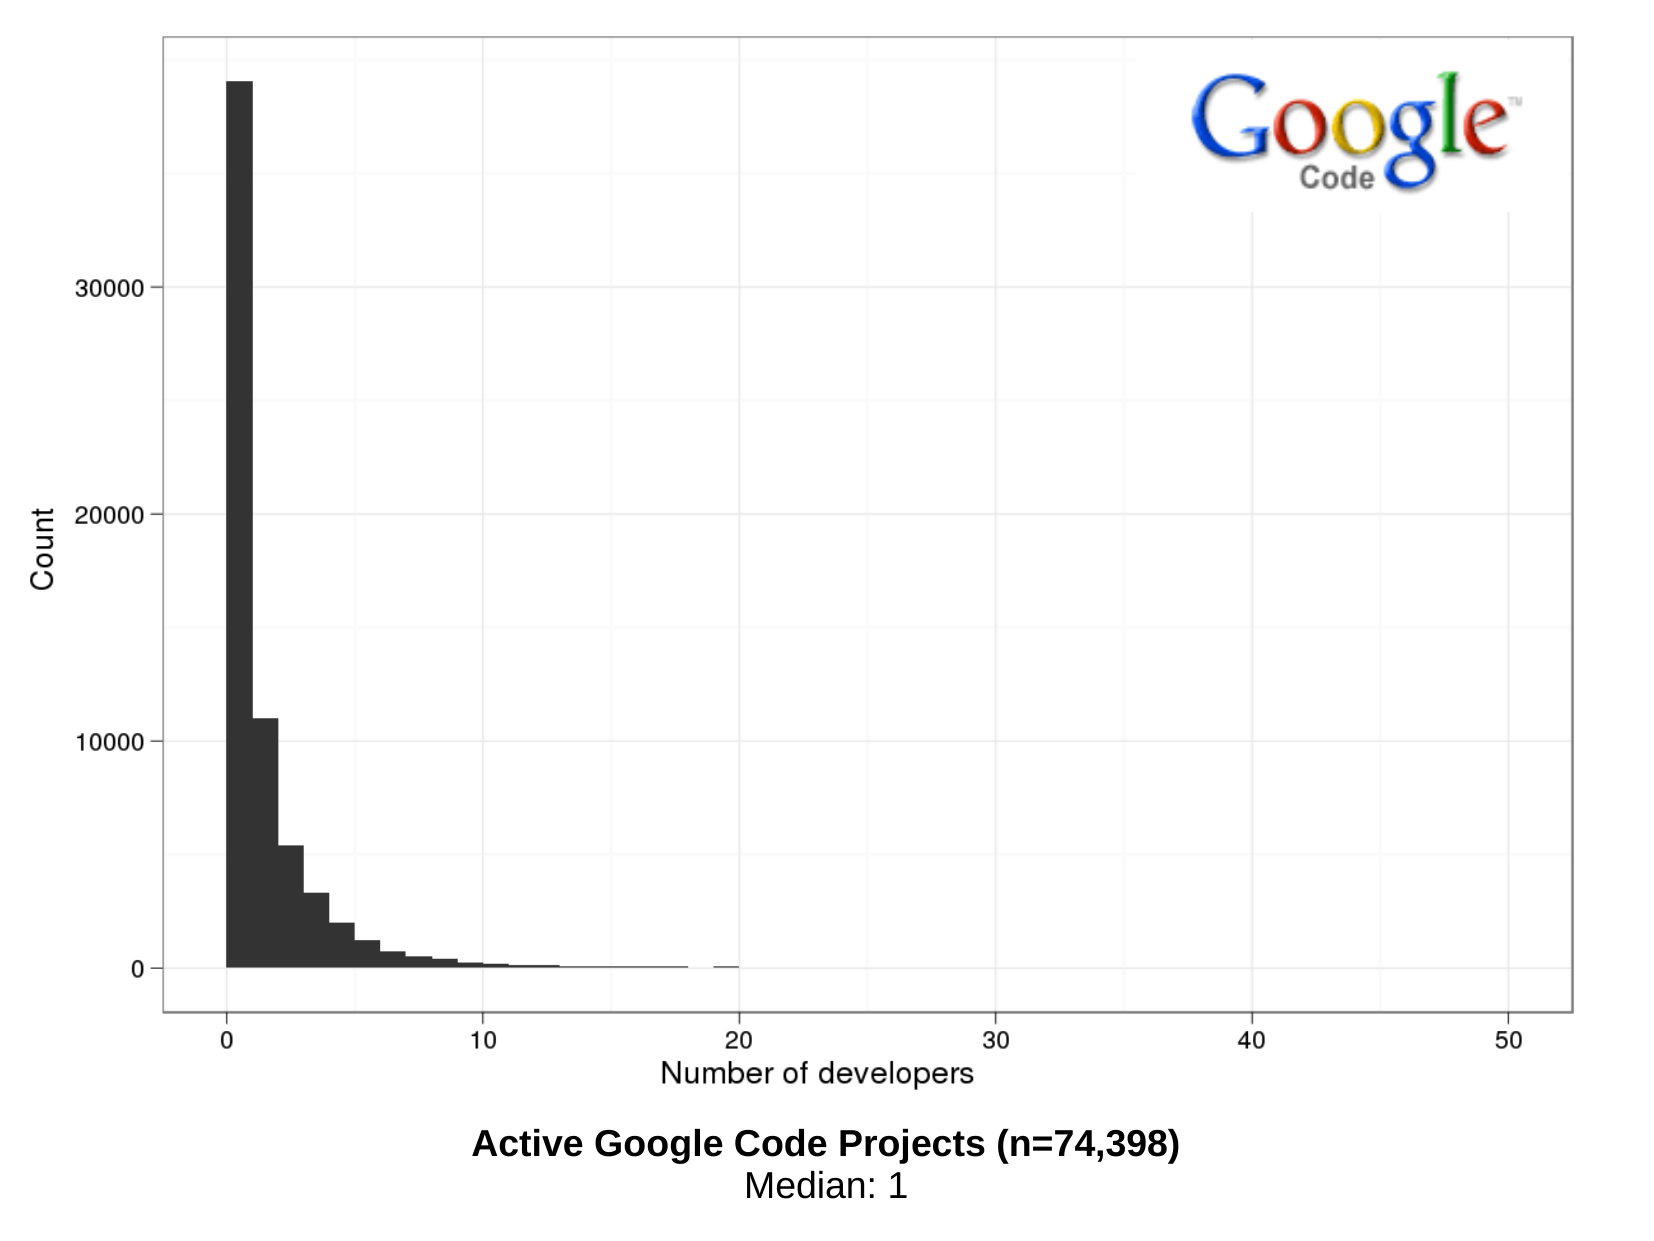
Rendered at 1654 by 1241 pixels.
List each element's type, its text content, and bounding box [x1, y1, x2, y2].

picture [1, 0, 1630, 1121]
text_box Active Google Code Projects (n=74,398) Median: 1 [456, 1115, 1270, 1215]
